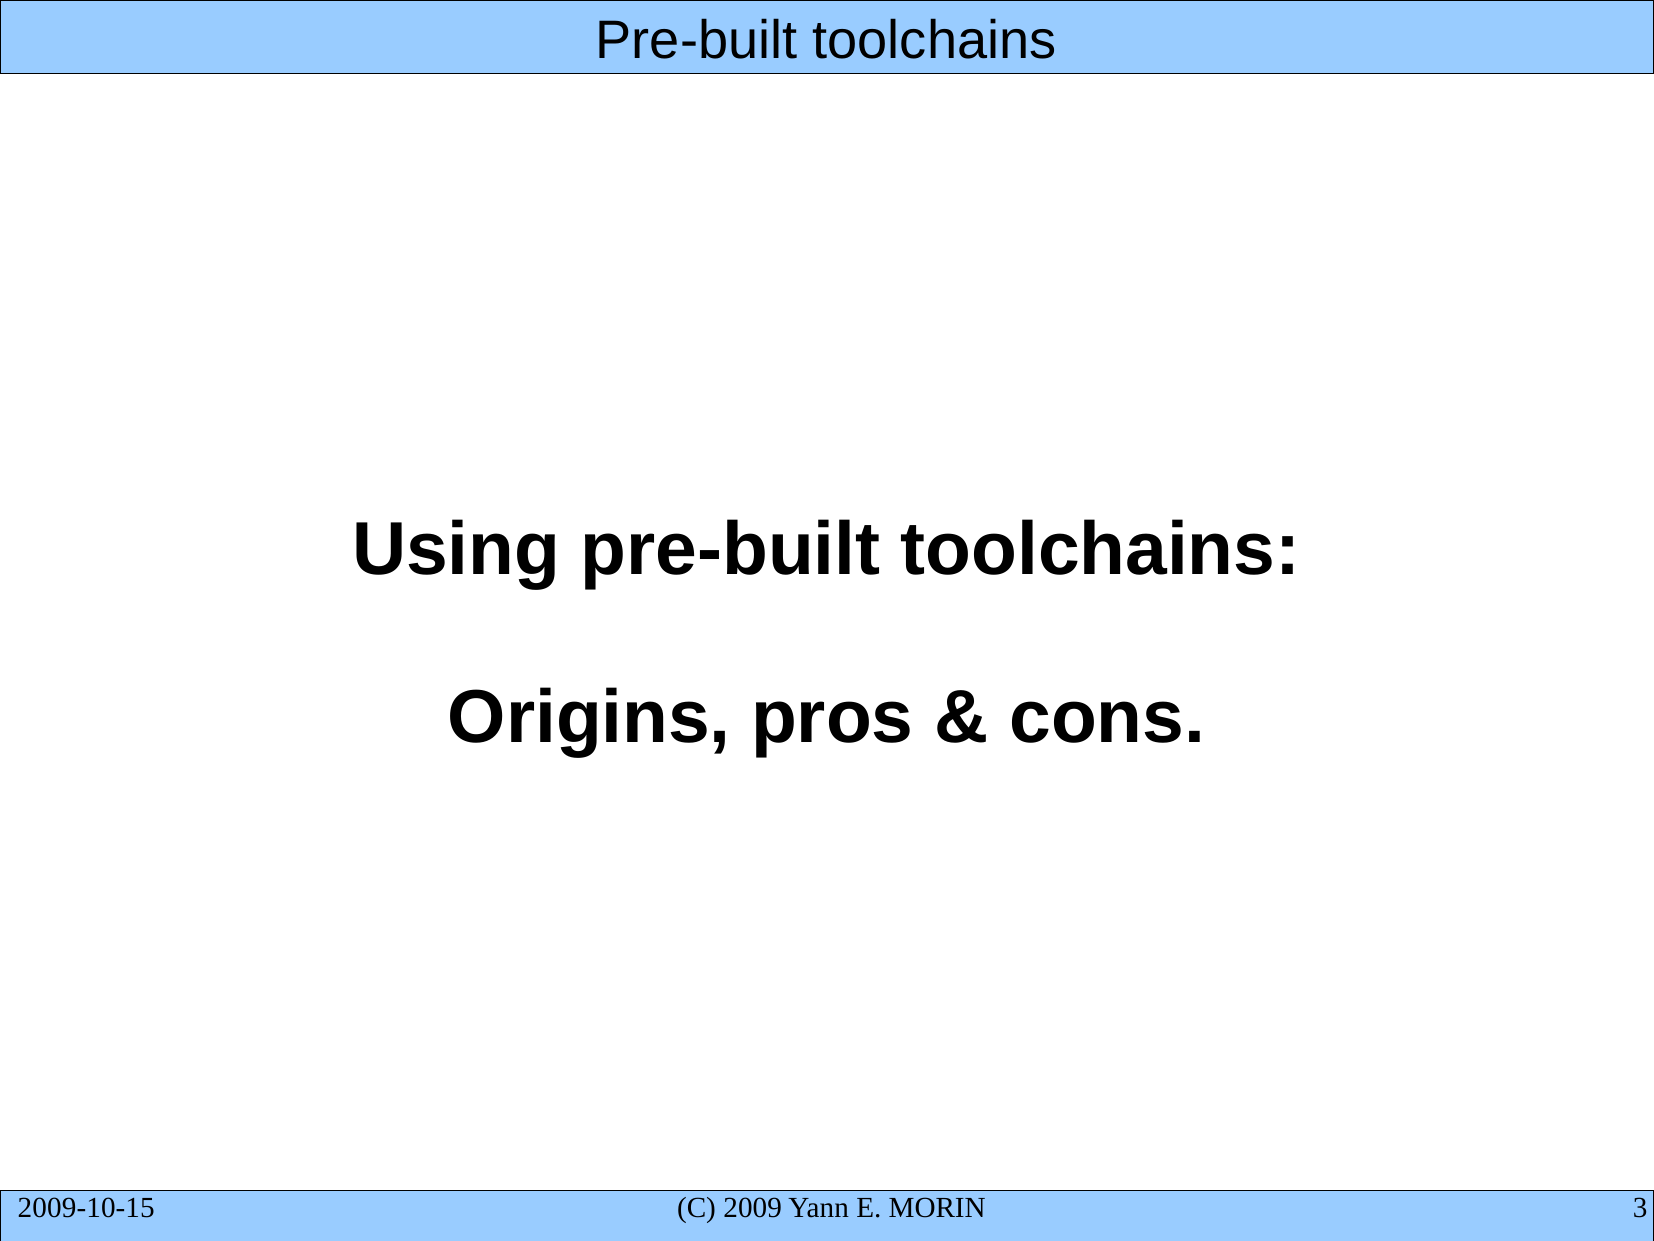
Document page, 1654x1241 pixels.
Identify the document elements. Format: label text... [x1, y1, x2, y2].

subtitle Using pre-built toolchains: Origins, pros & cons. [24, 98, 1629, 1167]
title Pre-built toolchains [82, 0, 1571, 79]
